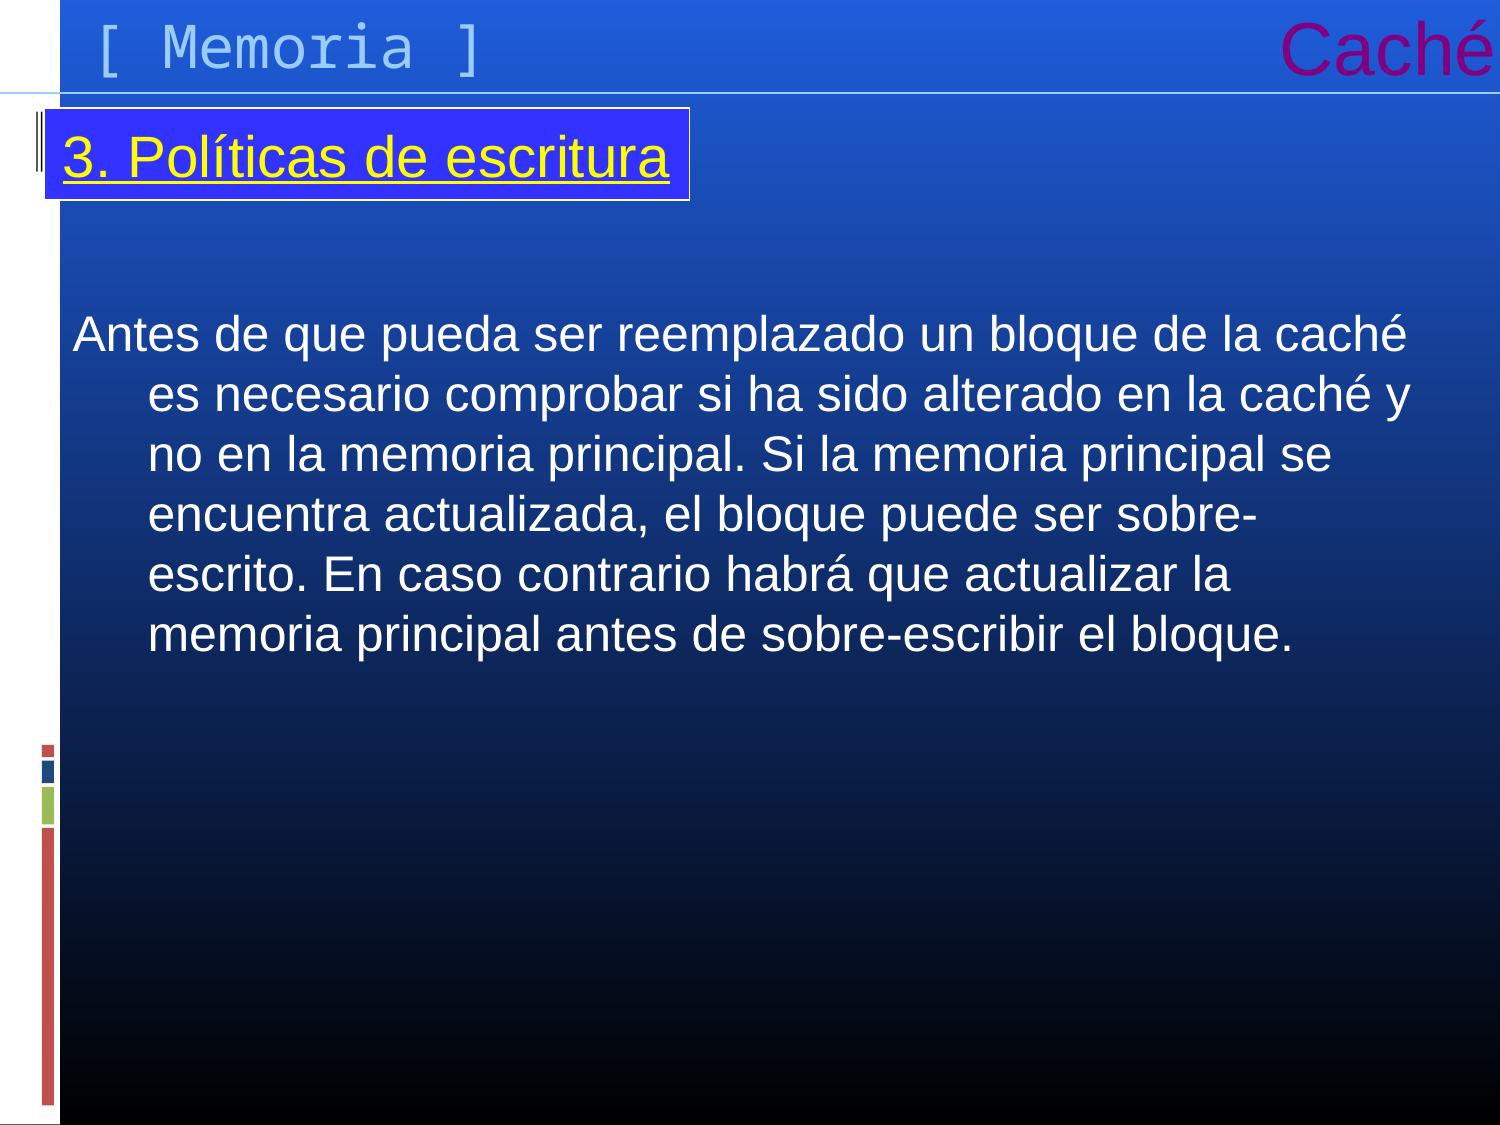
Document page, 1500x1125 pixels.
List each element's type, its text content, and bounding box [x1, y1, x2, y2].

title [ Memoria ] [0, 0, 388, 88]
text_box Antes de que pueda ser reemplazado un bloque de la caché es necesario comprobar si ha sido alterado en la caché y no en la memoria principal. Si la memoria principal se encuentra actualizada, el bloque puede ser sobre-escrito. En caso contrario habrá que actualizar la memoria principal antes de sobre-escribir el bloque. [57, 294, 1433, 730]
text_box 3. Políticas de escritura [43, 108, 690, 200]
text_box Caché [388, 0, 1497, 91]
